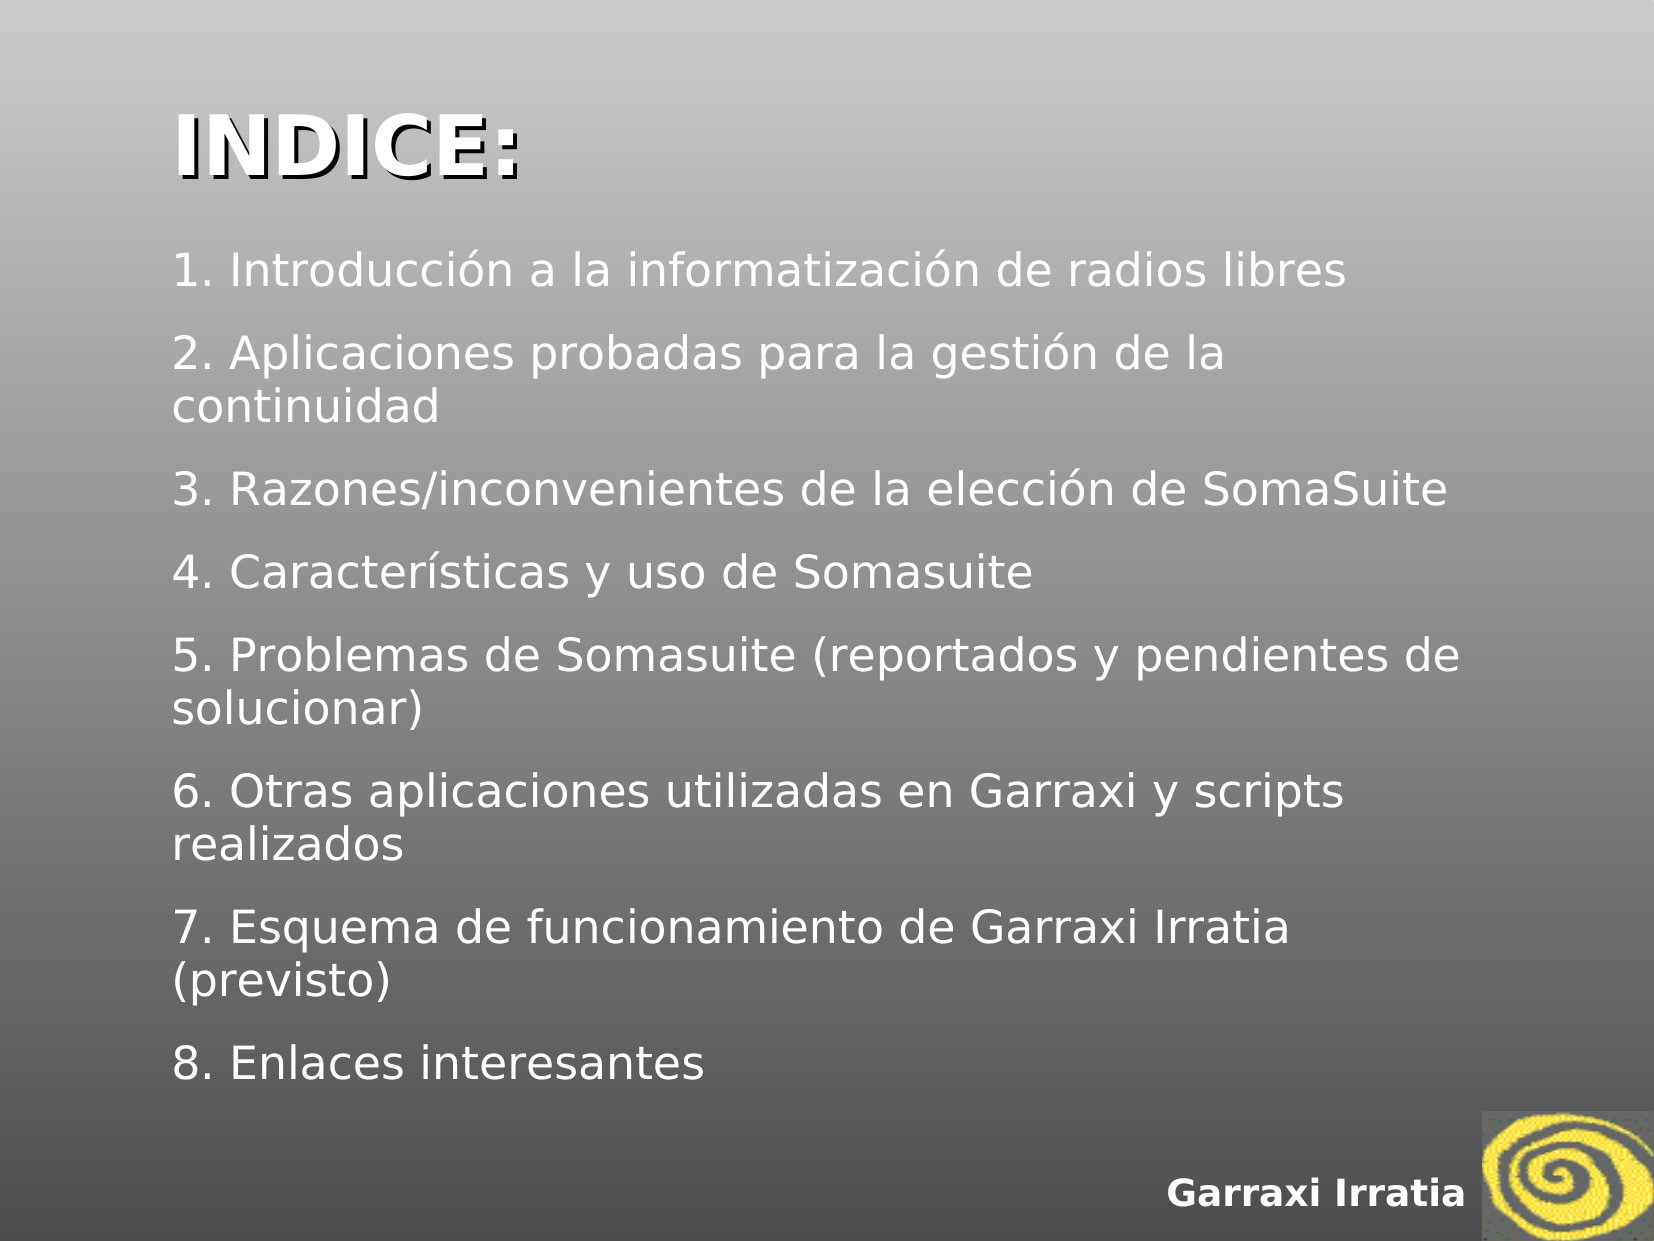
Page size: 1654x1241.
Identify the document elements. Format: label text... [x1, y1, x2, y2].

text_box INDICE: 1. Introducción a la informatización de radios libres 2. Aplicaciones probadas para la gestión de la continuidad 3. Razones/inconvenientes de la elección de SomaSuite 4. Características y uso de Somasuite 5. Problemas de Somasuite (reportados y pendientes de solucionar) 6. Otras aplicaciones utilizadas en Garraxi y scripts realizados 7. Esquema de funcionamiento de Garraxi Irratia (previsto) 8. Enlaces interesantes [156, 91, 1515, 1098]
picture [1482, 1111, 1654, 1241]
